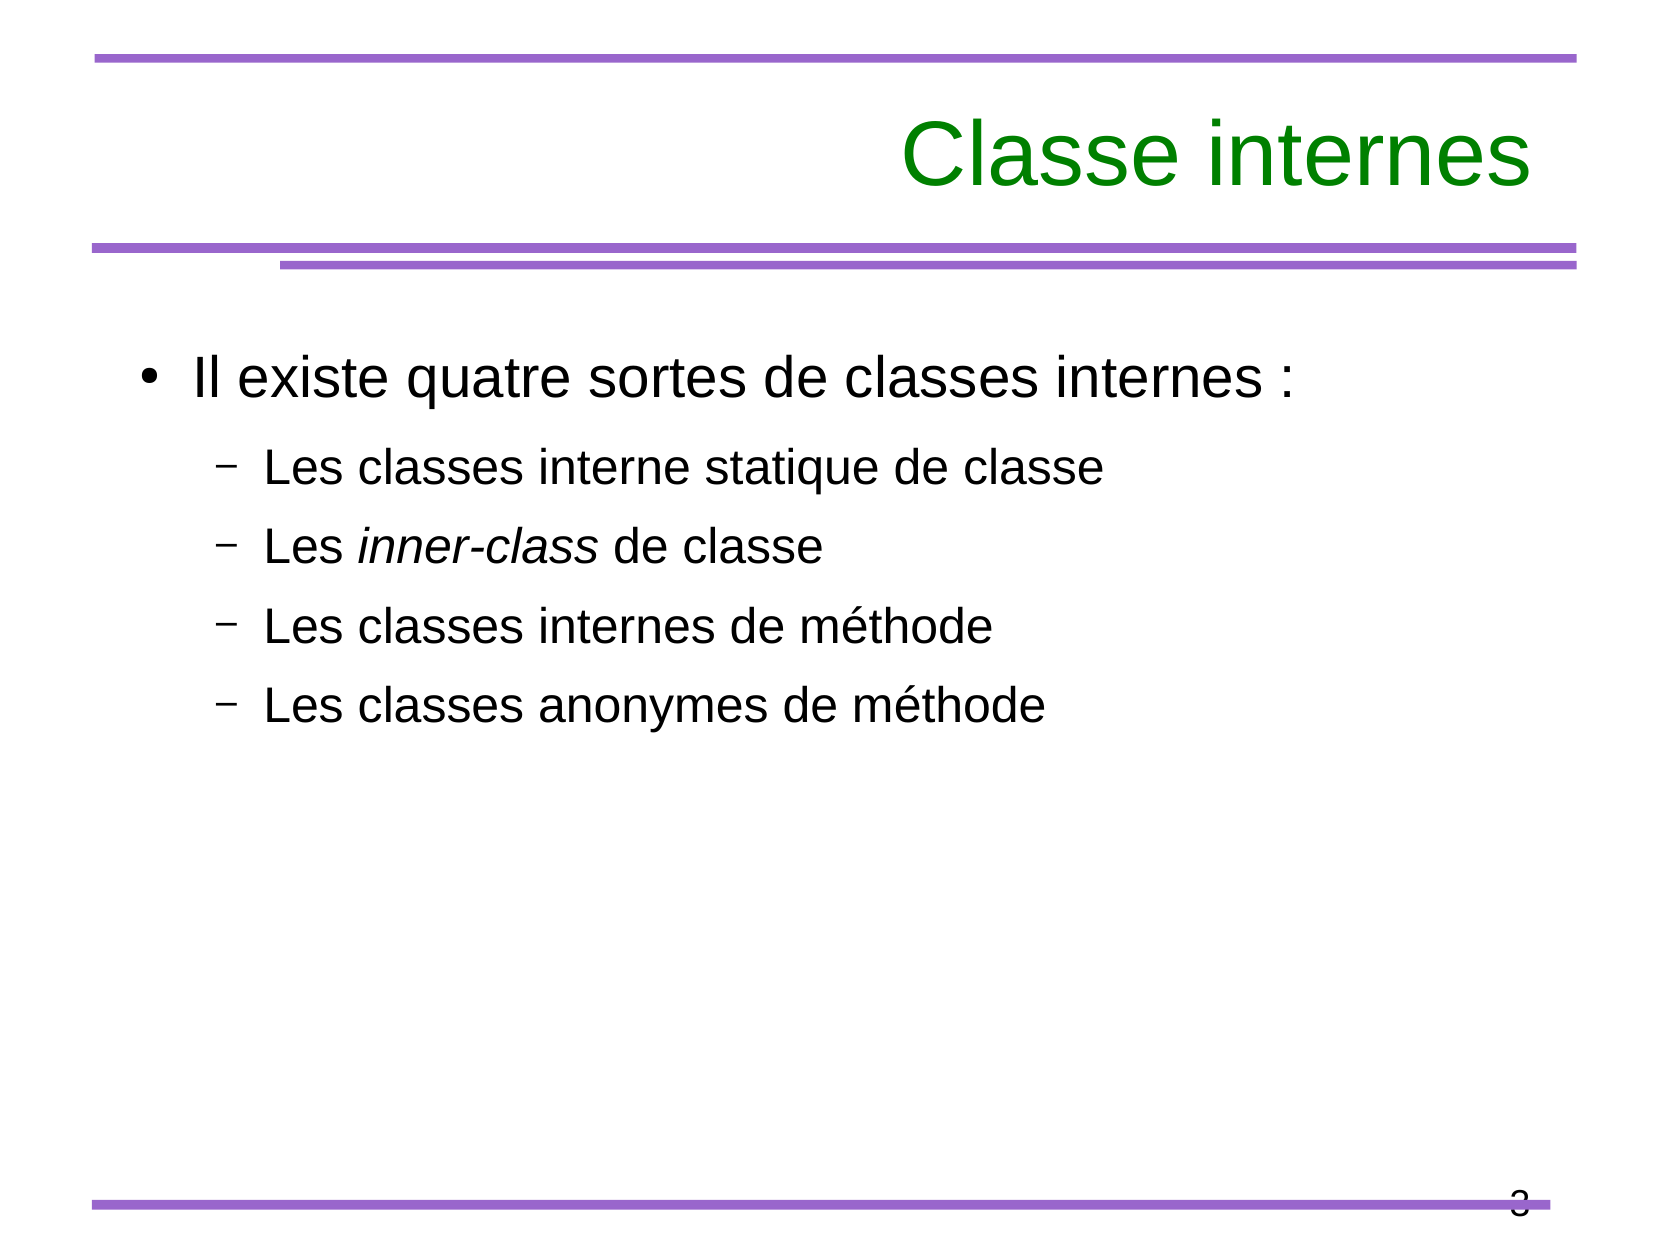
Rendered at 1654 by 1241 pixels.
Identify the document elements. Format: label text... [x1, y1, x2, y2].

list Il existe quatre sortes de classes internes : Les classes interne statique de classe Les inner-class de classe Les classes internes de méthode Les classes anonymes de méthode [121, 344, 1534, 1127]
title Classe internes [121, 49, 1534, 257]
